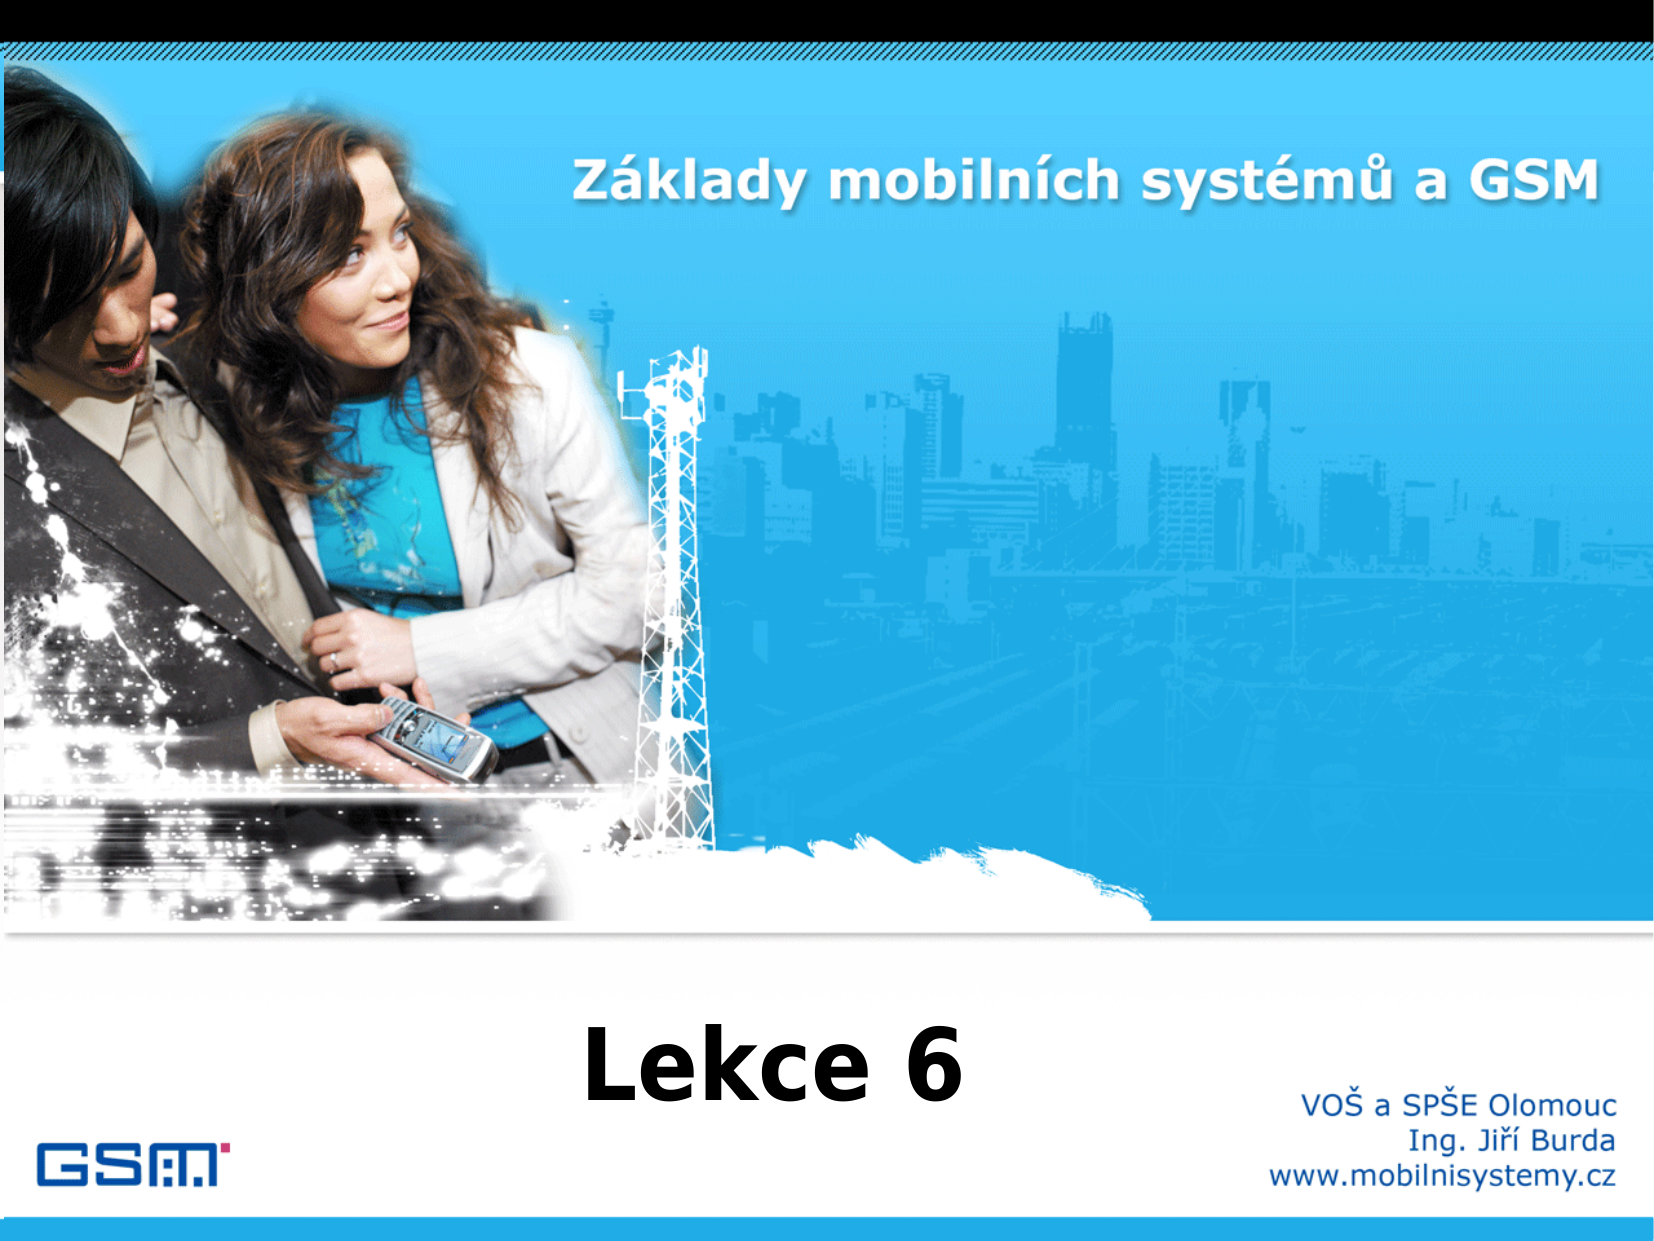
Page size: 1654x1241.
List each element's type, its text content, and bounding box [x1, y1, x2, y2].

text_box Lekce 6 [565, 1000, 982, 1132]
picture [0, 0, 1654, 1241]
